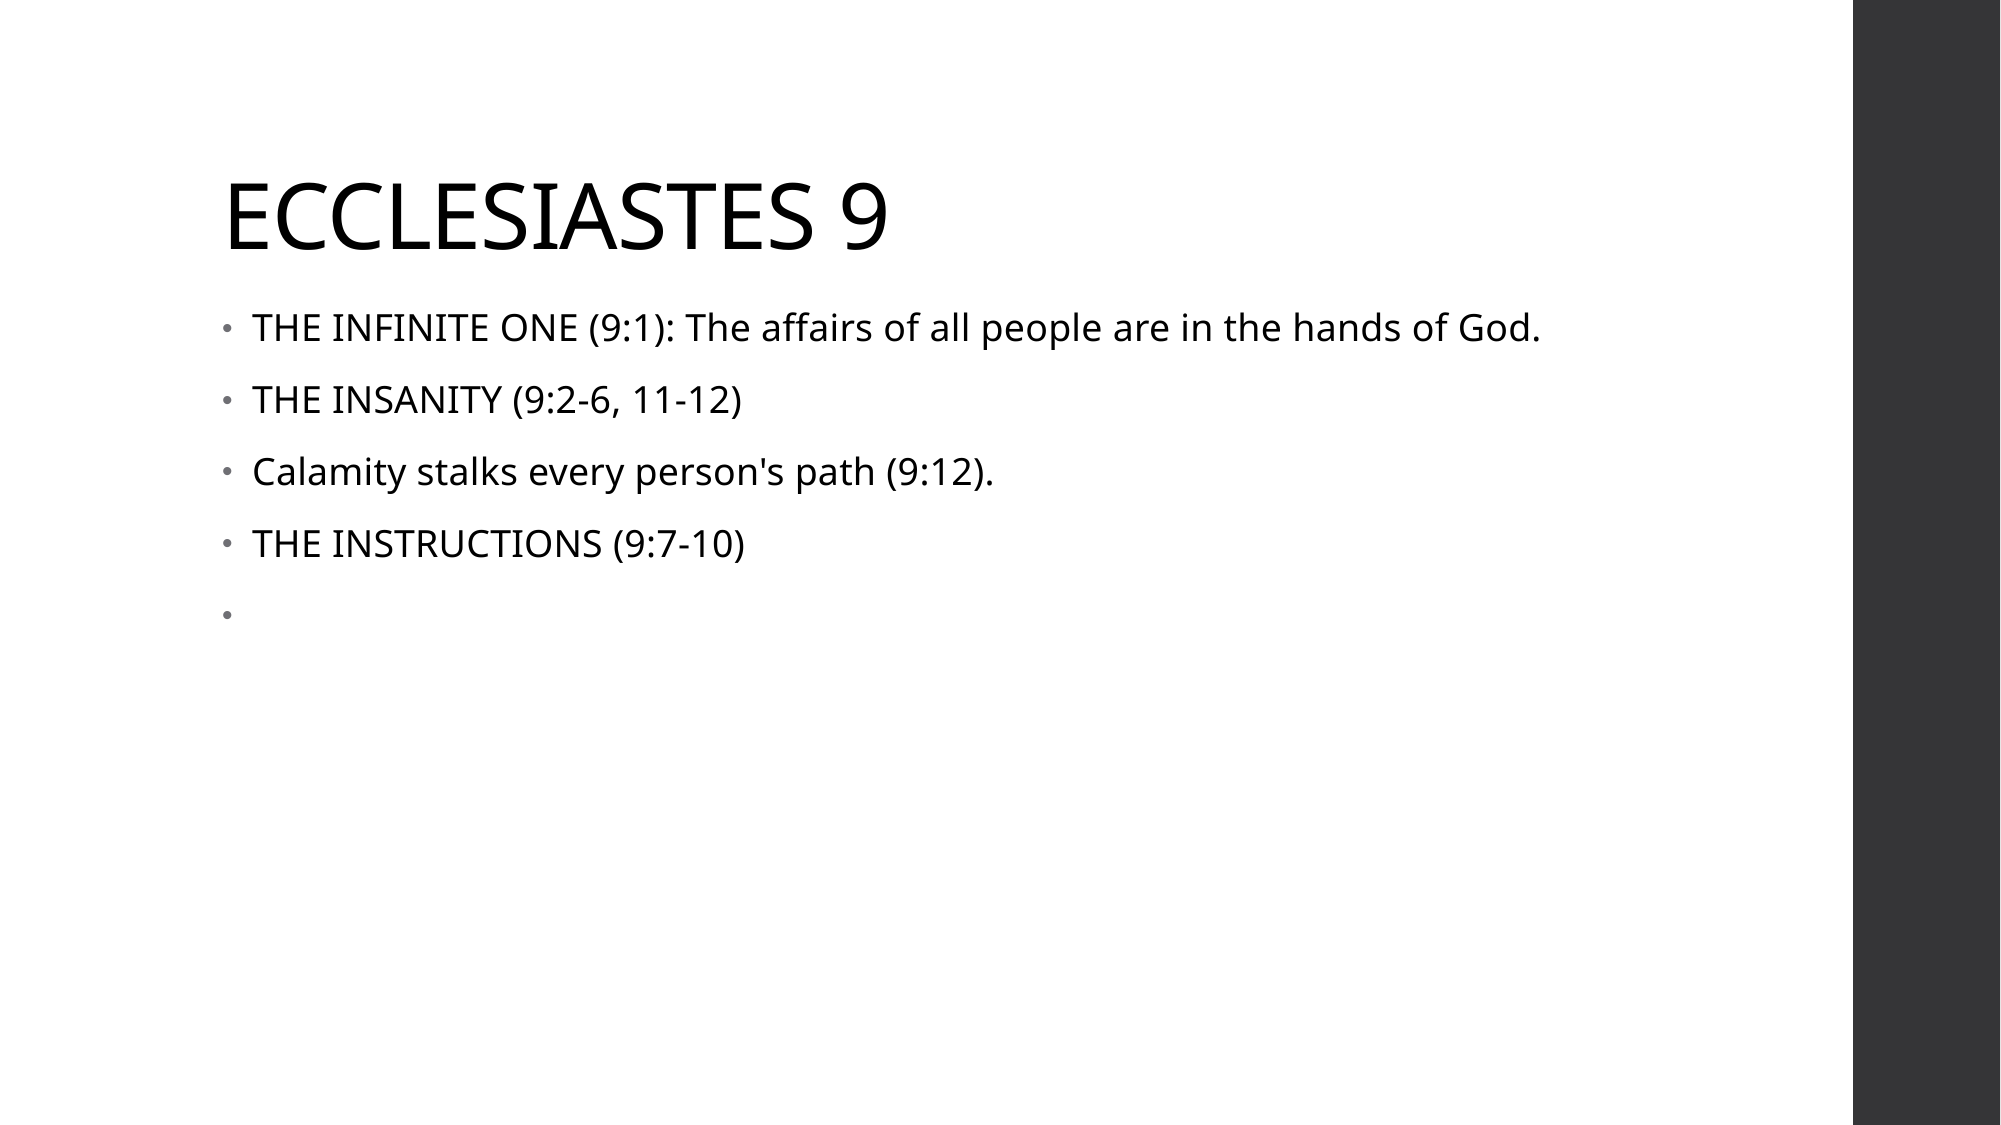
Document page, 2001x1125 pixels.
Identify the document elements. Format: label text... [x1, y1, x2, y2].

title ECCLESIASTES 9 [206, 60, 1797, 278]
list THE INFINITE ONE (9:1): The affairs of all people are in the hands of God. THE INSANITY (9:2-6, 11-12) Calamity stalks every person's path (9:12). THE INSTRUCTIONS (9:7-10) [206, 299, 1617, 1014]
